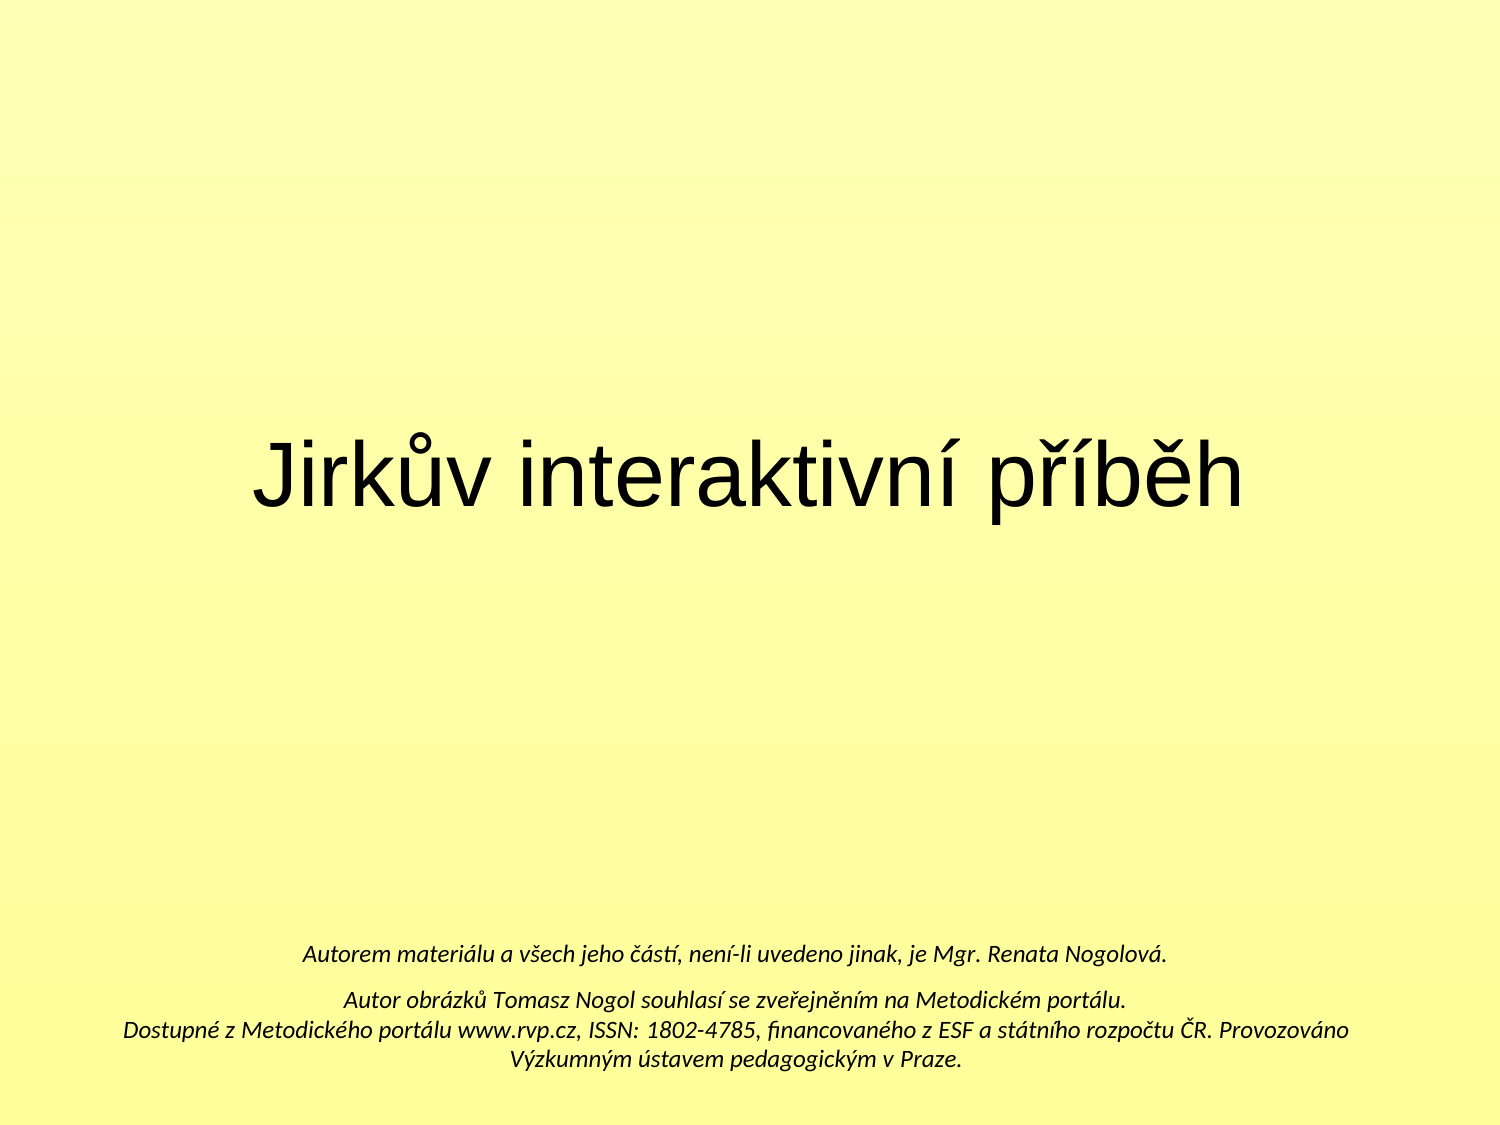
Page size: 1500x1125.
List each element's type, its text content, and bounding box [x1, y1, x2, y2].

text_box Autorem materiálu a všech jeho částí, není-li uvedeno jinak, je Mgr. Renata Nogolová. Autor obrázků Tomasz Nogol souhlasí se zveřejněním na Metodickém portálu. Dostupné z Metodického portálu www.rvp.cz, ISSN: 1802-4785, financovaného z ESF a státního rozpočtu ČR. Provozováno Výzkumným ústavem pedagogickým v Praze. [87, 929, 1386, 1125]
title Jirkův interaktivní příběh [112, 349, 1388, 591]
